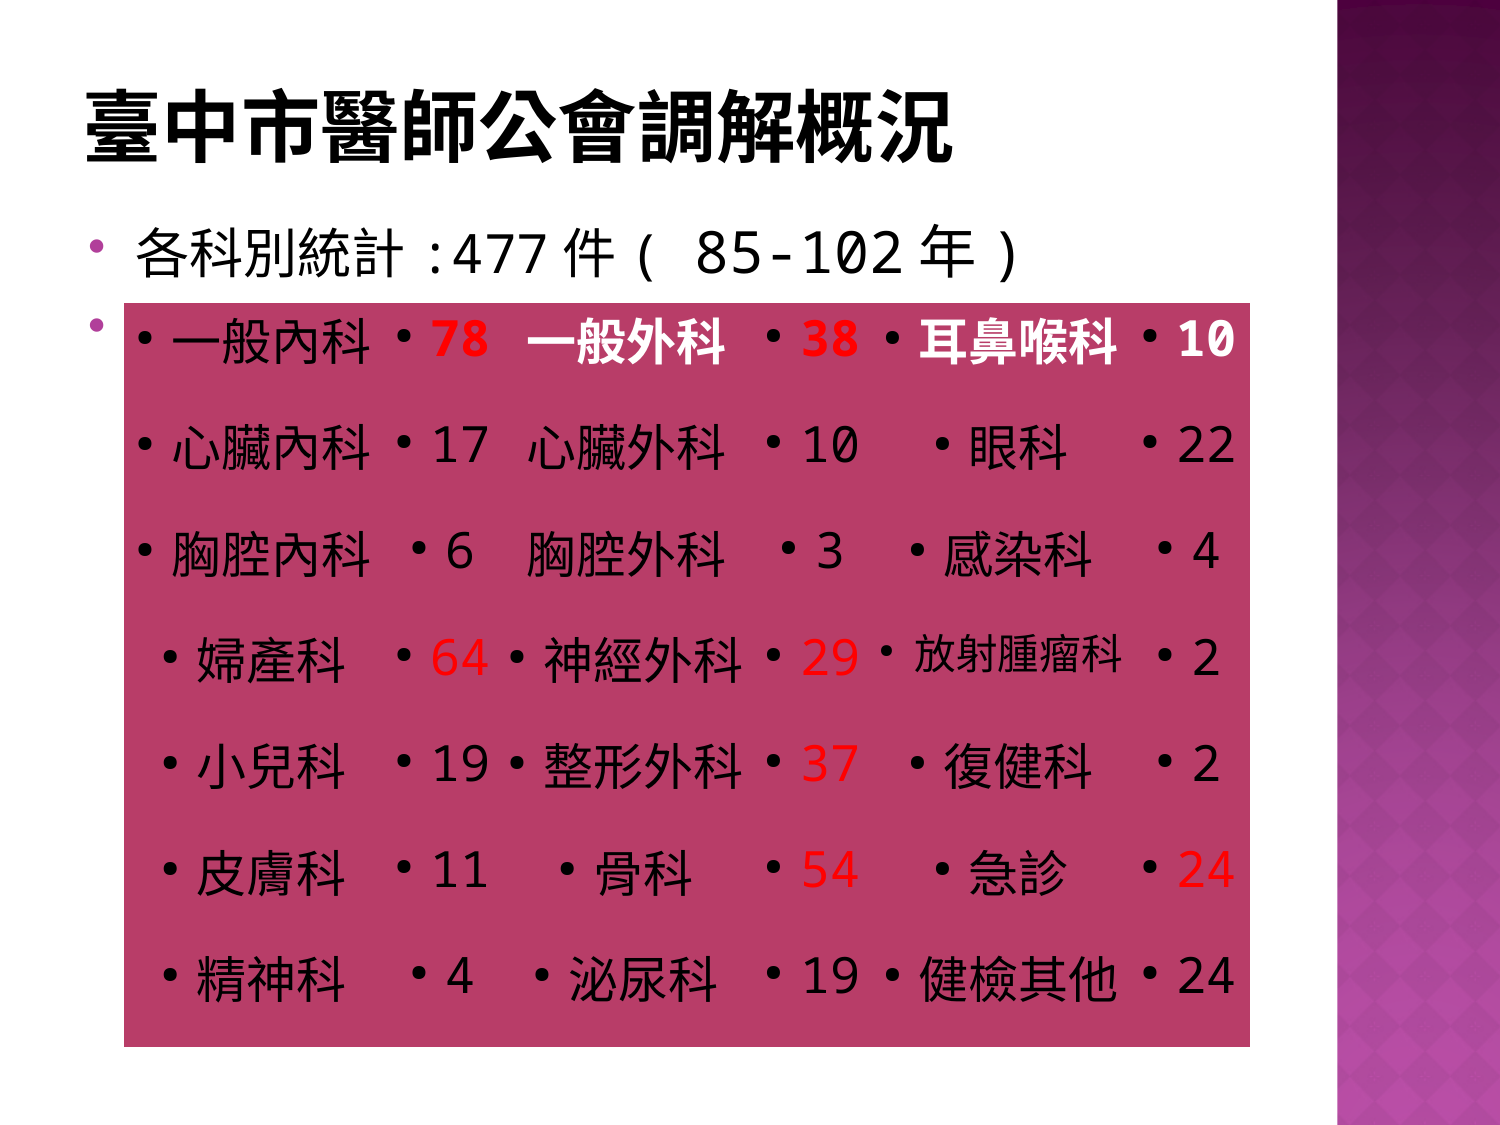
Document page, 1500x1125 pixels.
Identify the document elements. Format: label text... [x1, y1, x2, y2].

table_header 耳鼻喉科 [875, 303, 1128, 409]
table_cell 急診 [875, 834, 1128, 940]
table_cell 小兒科 [124, 728, 384, 834]
table_cell 37 [750, 728, 875, 834]
table_header 10 [1128, 303, 1250, 409]
table_cell 17 [384, 409, 502, 515]
table_cell 54 [750, 834, 875, 940]
table_header 一般內科 [124, 303, 384, 409]
table_cell 整形外科 [502, 728, 750, 834]
table_cell 19 [384, 728, 502, 834]
table_cell 健檢其他 [875, 940, 1128, 1047]
table_cell 24 [1128, 834, 1250, 940]
table_cell 眼科 [875, 409, 1128, 515]
table_cell 復健科 [875, 728, 1128, 834]
table_cell 婦產科 [124, 622, 384, 728]
table_cell 24 [1128, 940, 1250, 1047]
table_cell 胸腔外科 [502, 515, 750, 622]
table_cell 心臟外科 [502, 409, 750, 515]
table_cell 19 [750, 940, 875, 1047]
table_header 一般外科 [502, 303, 750, 409]
list 各科別統計:477件( 85-102年) [75, 208, 1263, 1059]
table_cell 3 [750, 515, 875, 622]
table_cell 胸腔內科 [124, 515, 384, 622]
table_cell 皮膚科 [124, 834, 384, 940]
table_cell 2 [1128, 622, 1250, 728]
table_cell 心臟內科 [124, 409, 384, 515]
table_cell 29 [750, 622, 875, 728]
table_header 78 [384, 303, 502, 409]
table_cell 放射腫瘤科 [875, 622, 1128, 728]
table_cell 11 [384, 834, 502, 940]
table_cell 神經外科 [502, 622, 750, 728]
table_cell 64 [384, 622, 502, 728]
table_cell 感染科 [875, 515, 1128, 622]
table_cell 4 [1128, 515, 1250, 622]
table_cell 4 [384, 940, 502, 1047]
table_cell 22 [1128, 409, 1250, 515]
table_header 38 [750, 303, 875, 409]
table_cell 精神科 [124, 940, 384, 1047]
table_cell 骨科 [502, 834, 750, 940]
table_cell 2 [1128, 728, 1250, 834]
title 臺中市醫師公會調解概況 [75, 52, 1263, 173]
table_cell 泌尿科 [502, 940, 750, 1047]
table_cell 10 [750, 409, 875, 515]
table_cell 6 [384, 515, 502, 622]
